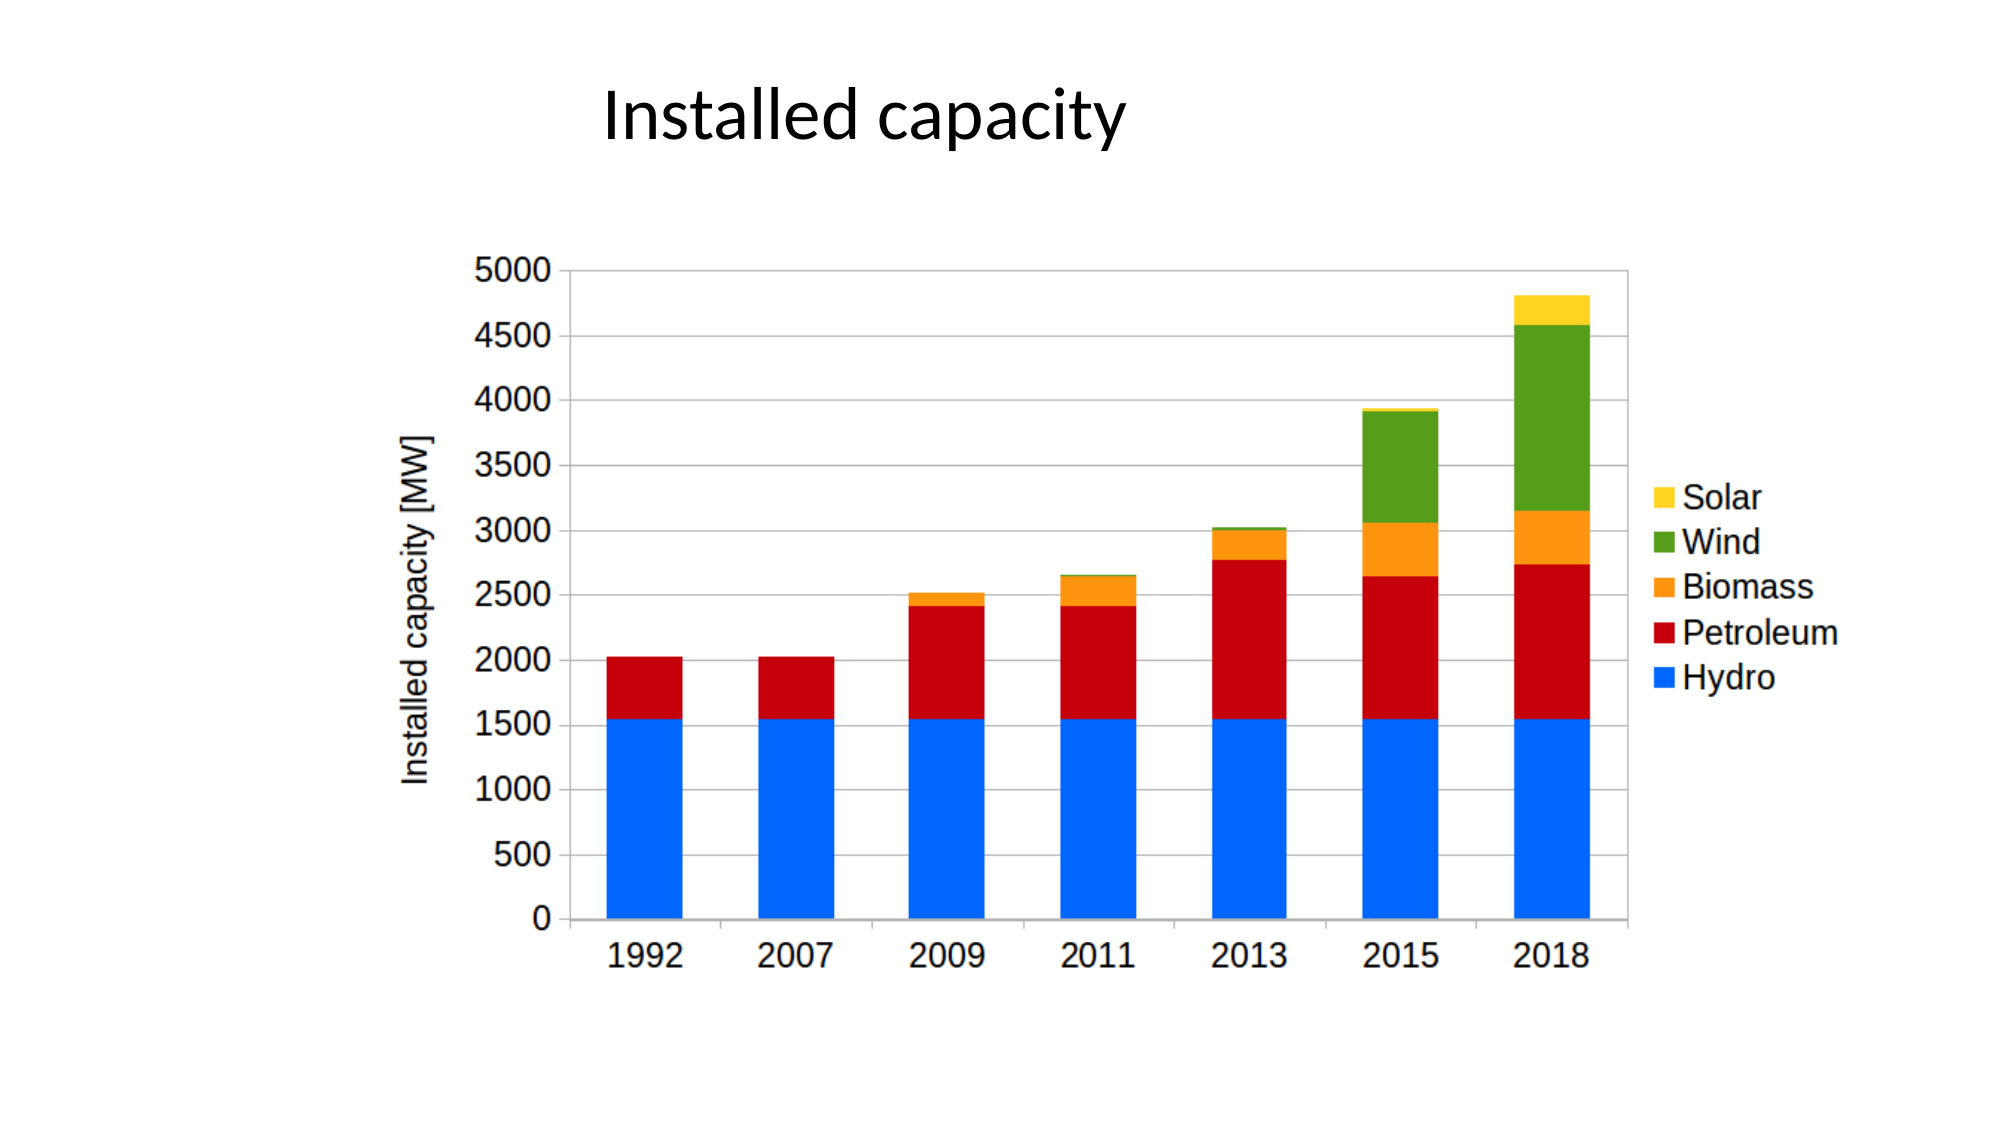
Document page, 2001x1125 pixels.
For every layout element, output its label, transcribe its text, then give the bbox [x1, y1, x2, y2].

picture [354, 236, 1861, 990]
title Installed capacity [602, 59, 1536, 184]
